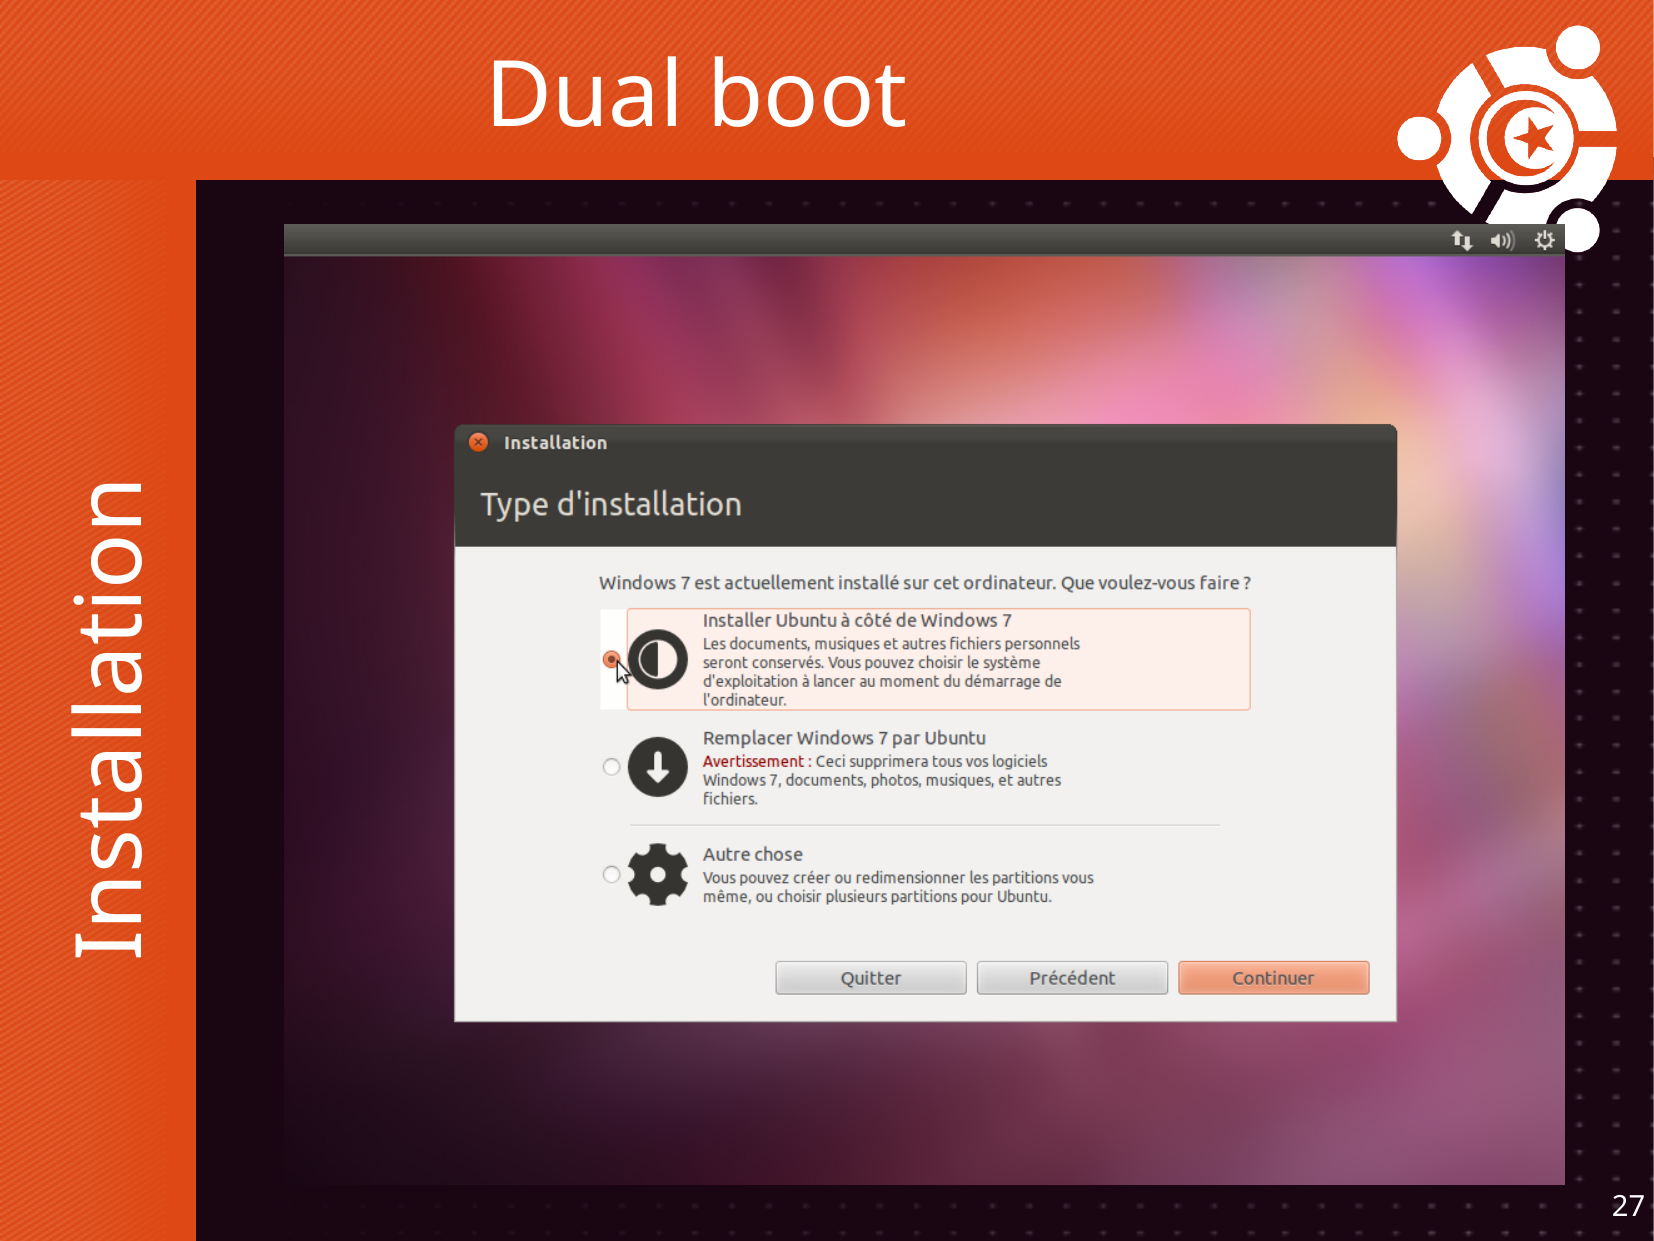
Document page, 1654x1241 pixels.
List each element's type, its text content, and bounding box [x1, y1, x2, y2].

title Installation [17, 210, 196, 1229]
picture [0, 0, 1654, 1241]
title Dual boot [0, 2, 1394, 181]
